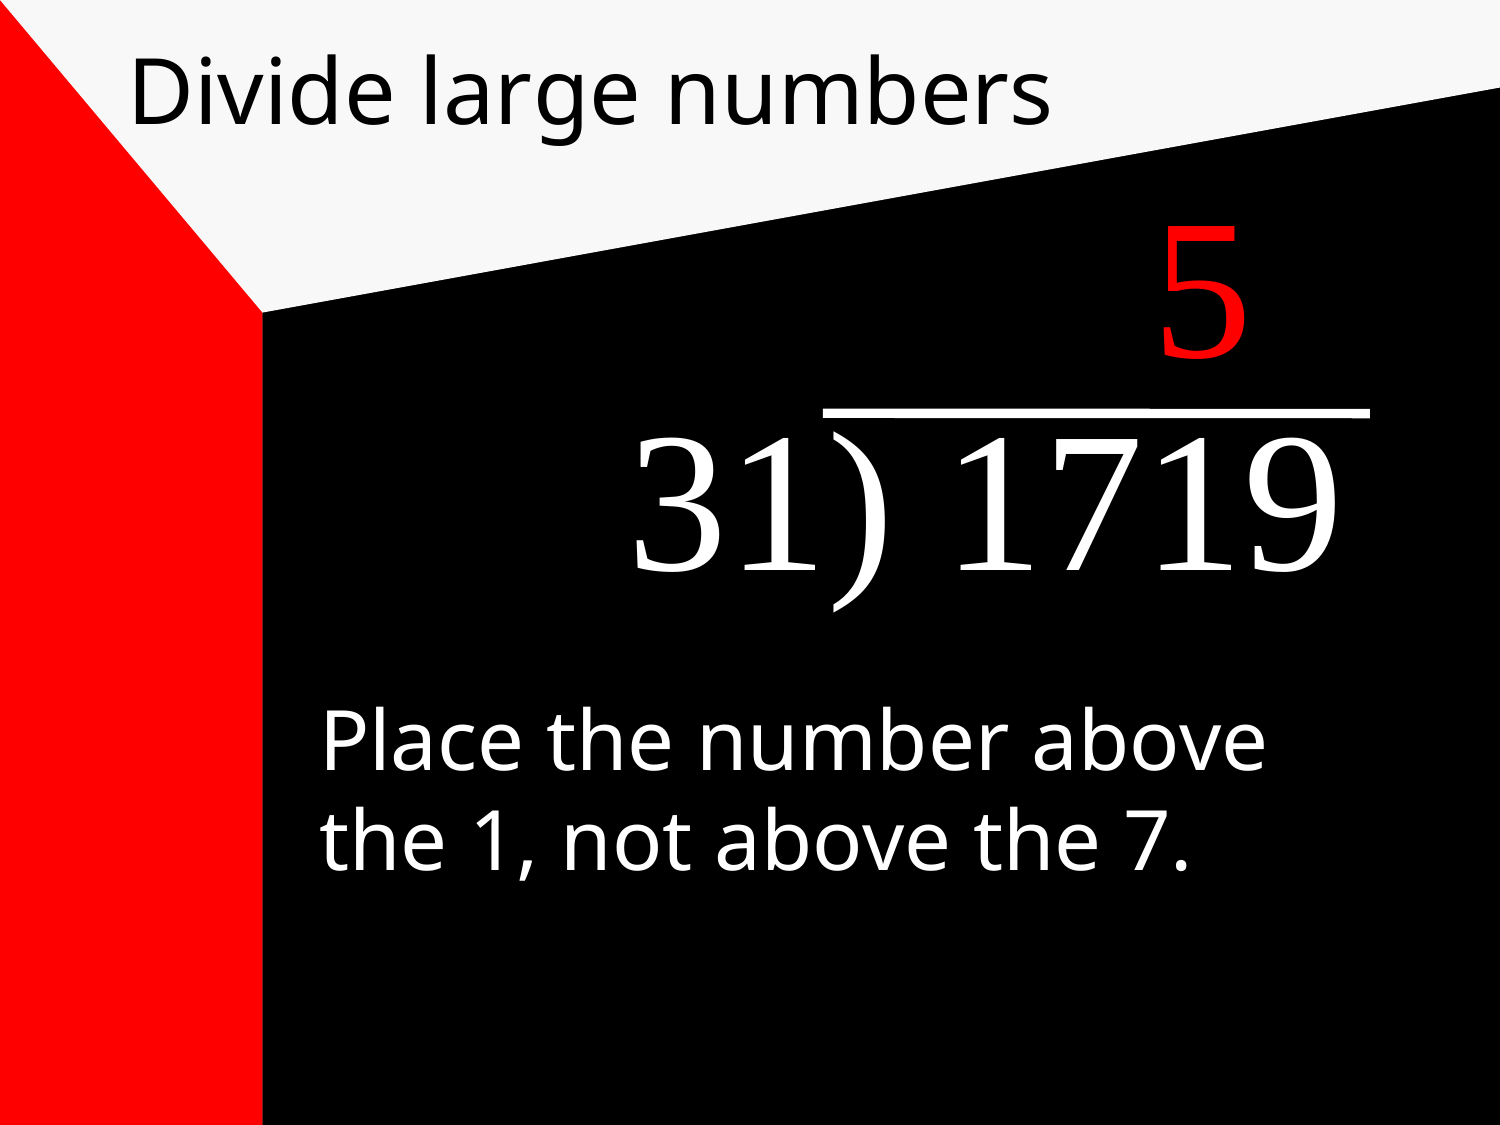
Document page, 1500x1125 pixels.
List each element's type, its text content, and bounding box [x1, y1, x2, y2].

text_box Place the number above the 1, not above the 7. [304, 679, 1285, 895]
text_box 31) 1719 [612, 362, 1359, 618]
title Divide large numbers [112, 24, 1388, 213]
text_box 5 [1137, 149, 1268, 406]
